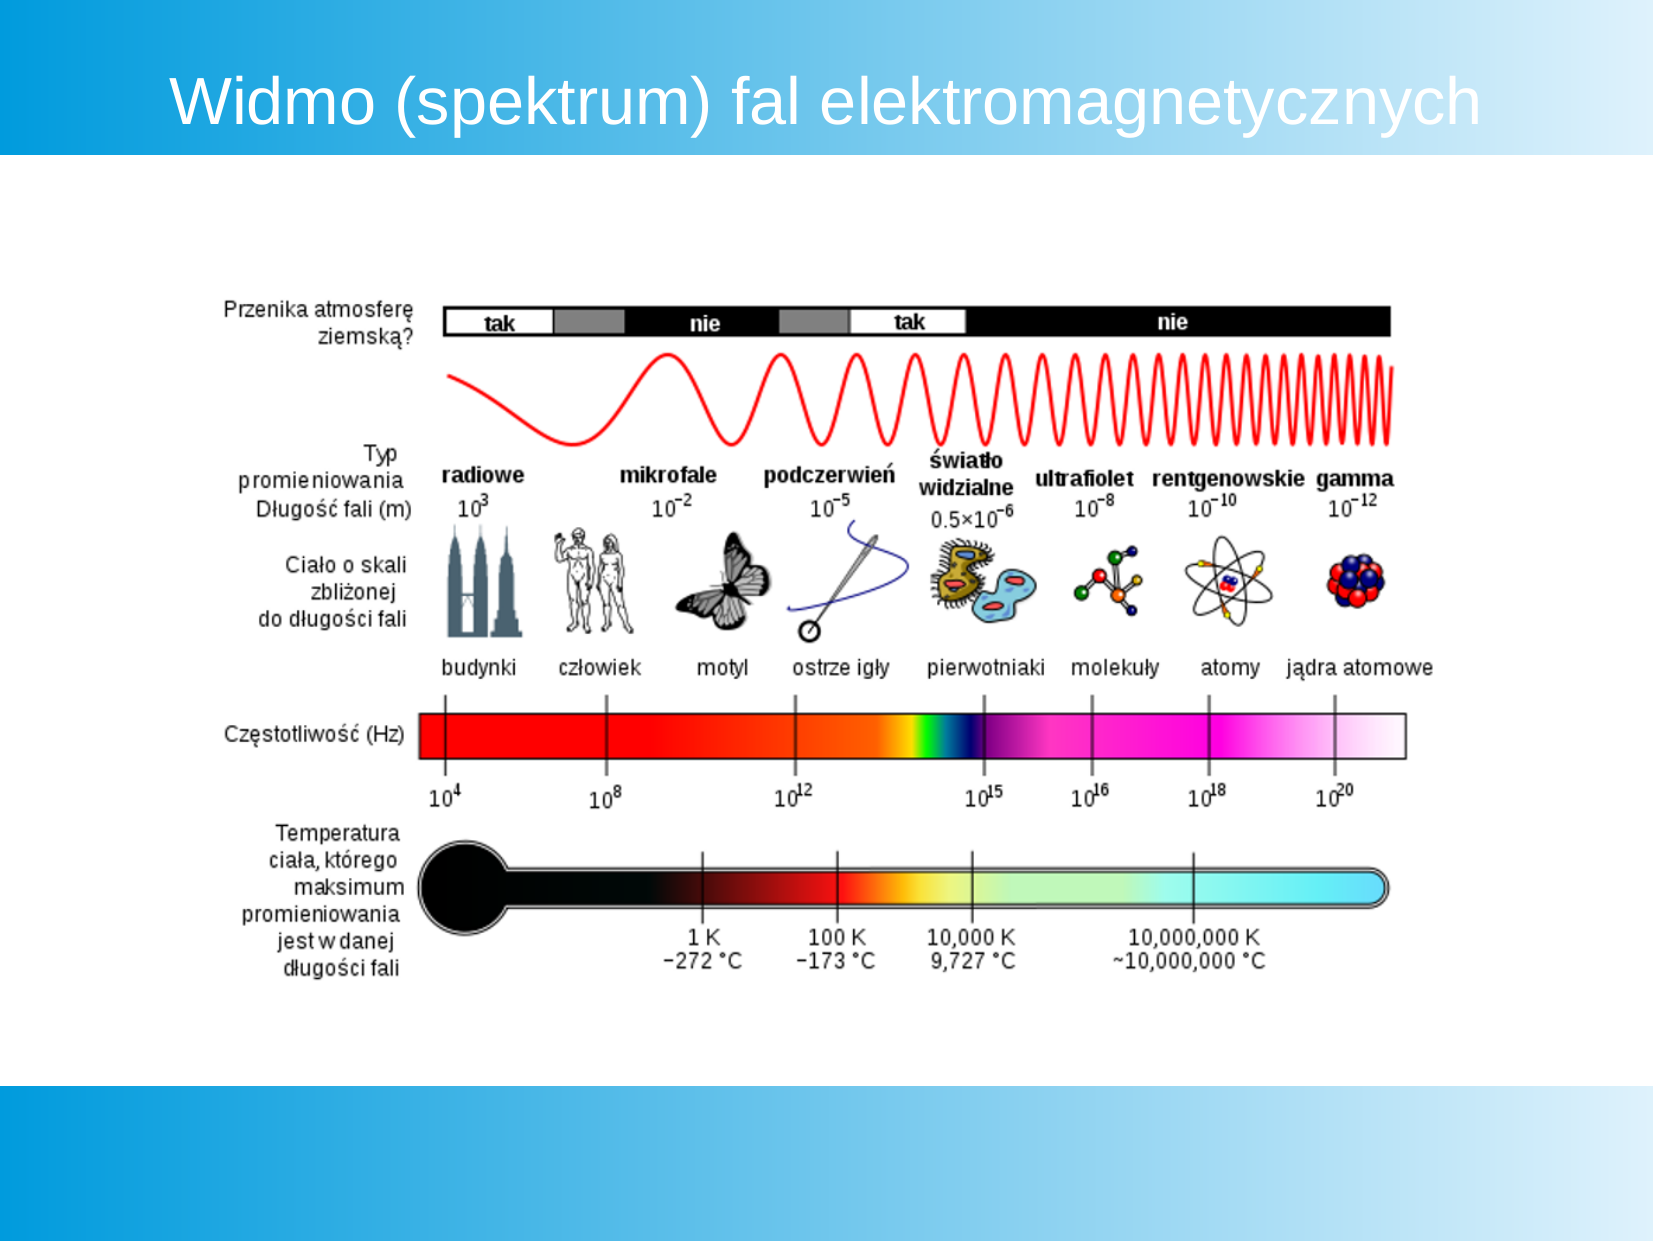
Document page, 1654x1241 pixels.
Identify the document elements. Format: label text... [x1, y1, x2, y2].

picture [220, 290, 1434, 1010]
title Widmo (spektrum) fal elektromagnetycznych [82, 49, 1571, 154]
